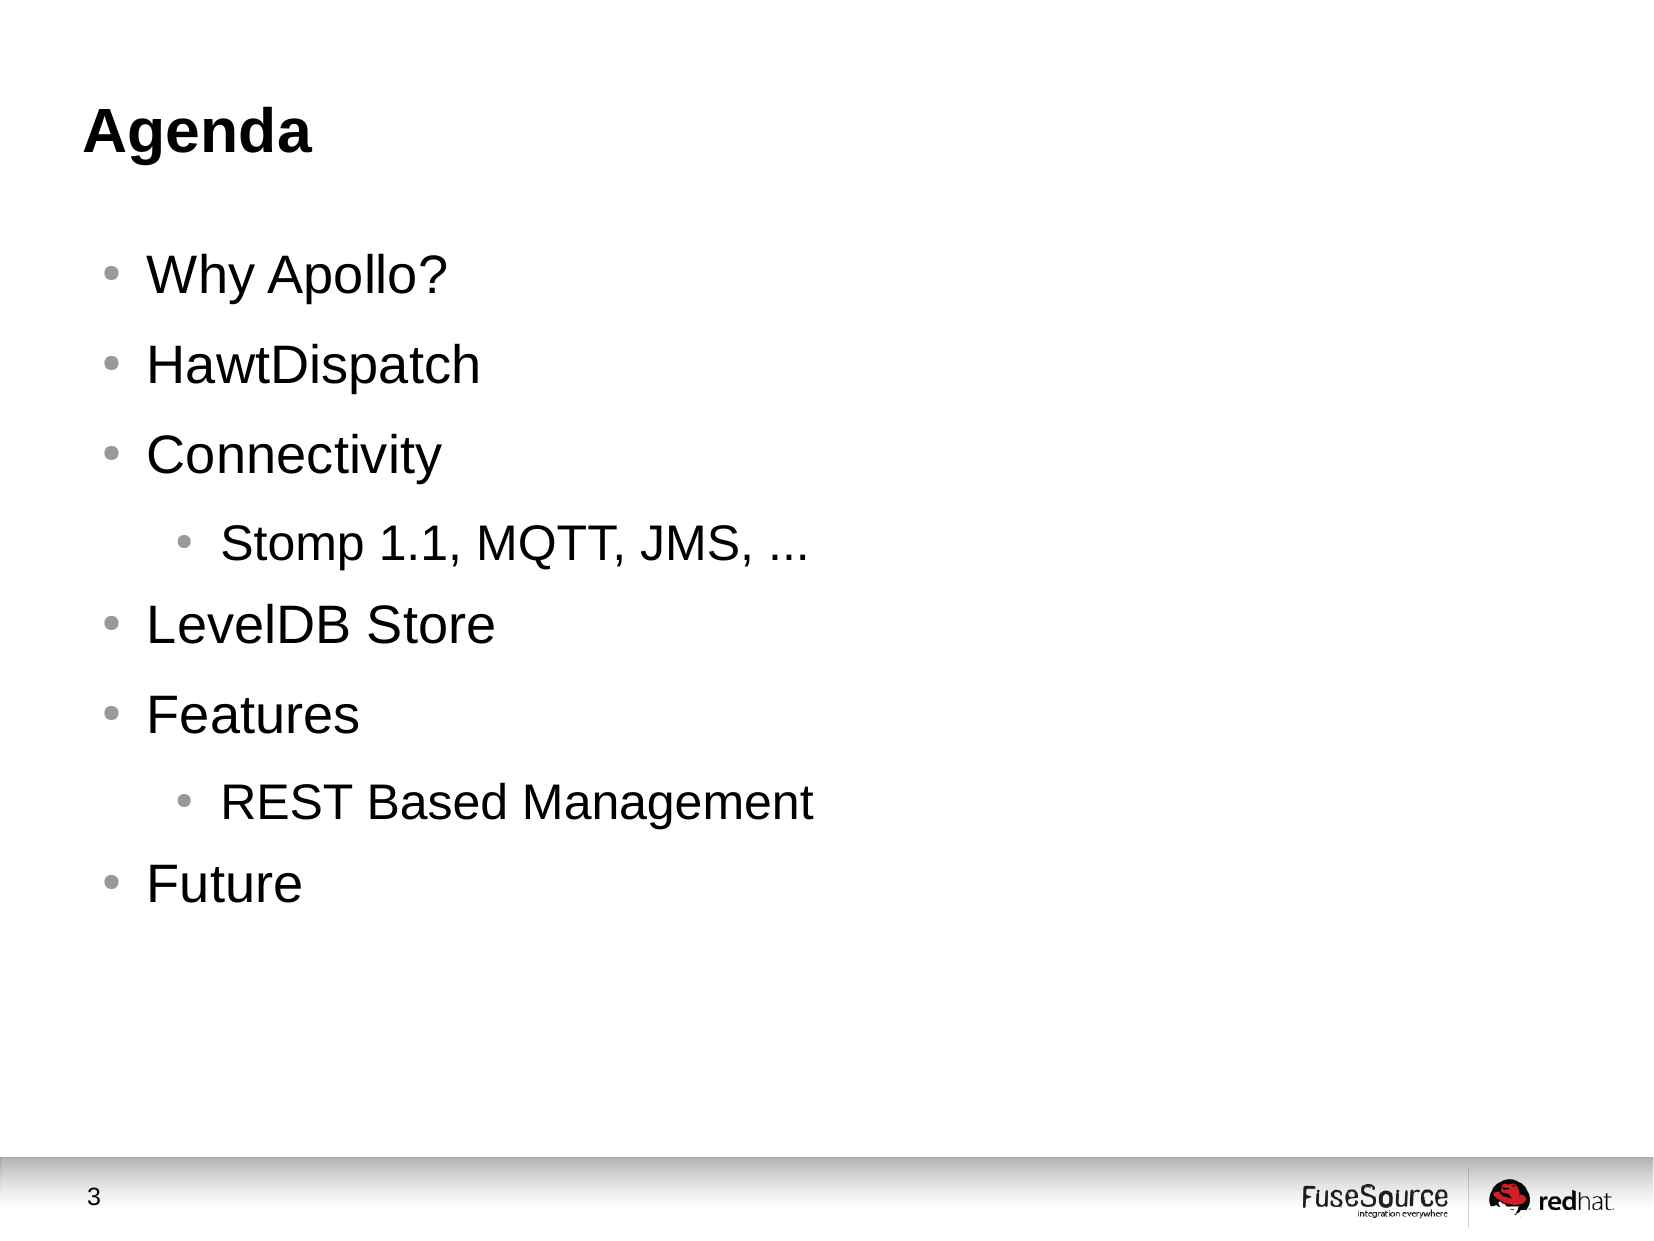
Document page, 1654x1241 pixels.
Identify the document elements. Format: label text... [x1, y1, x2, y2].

picture [0, 1, 1654, 1241]
list Why Apollo? HawtDispatch Connectivity Stomp 1.1, MQTT, JMS, ... LevelDB Store Features REST Based Management Future [86, 244, 1576, 1039]
title Agenda [82, 37, 1571, 226]
